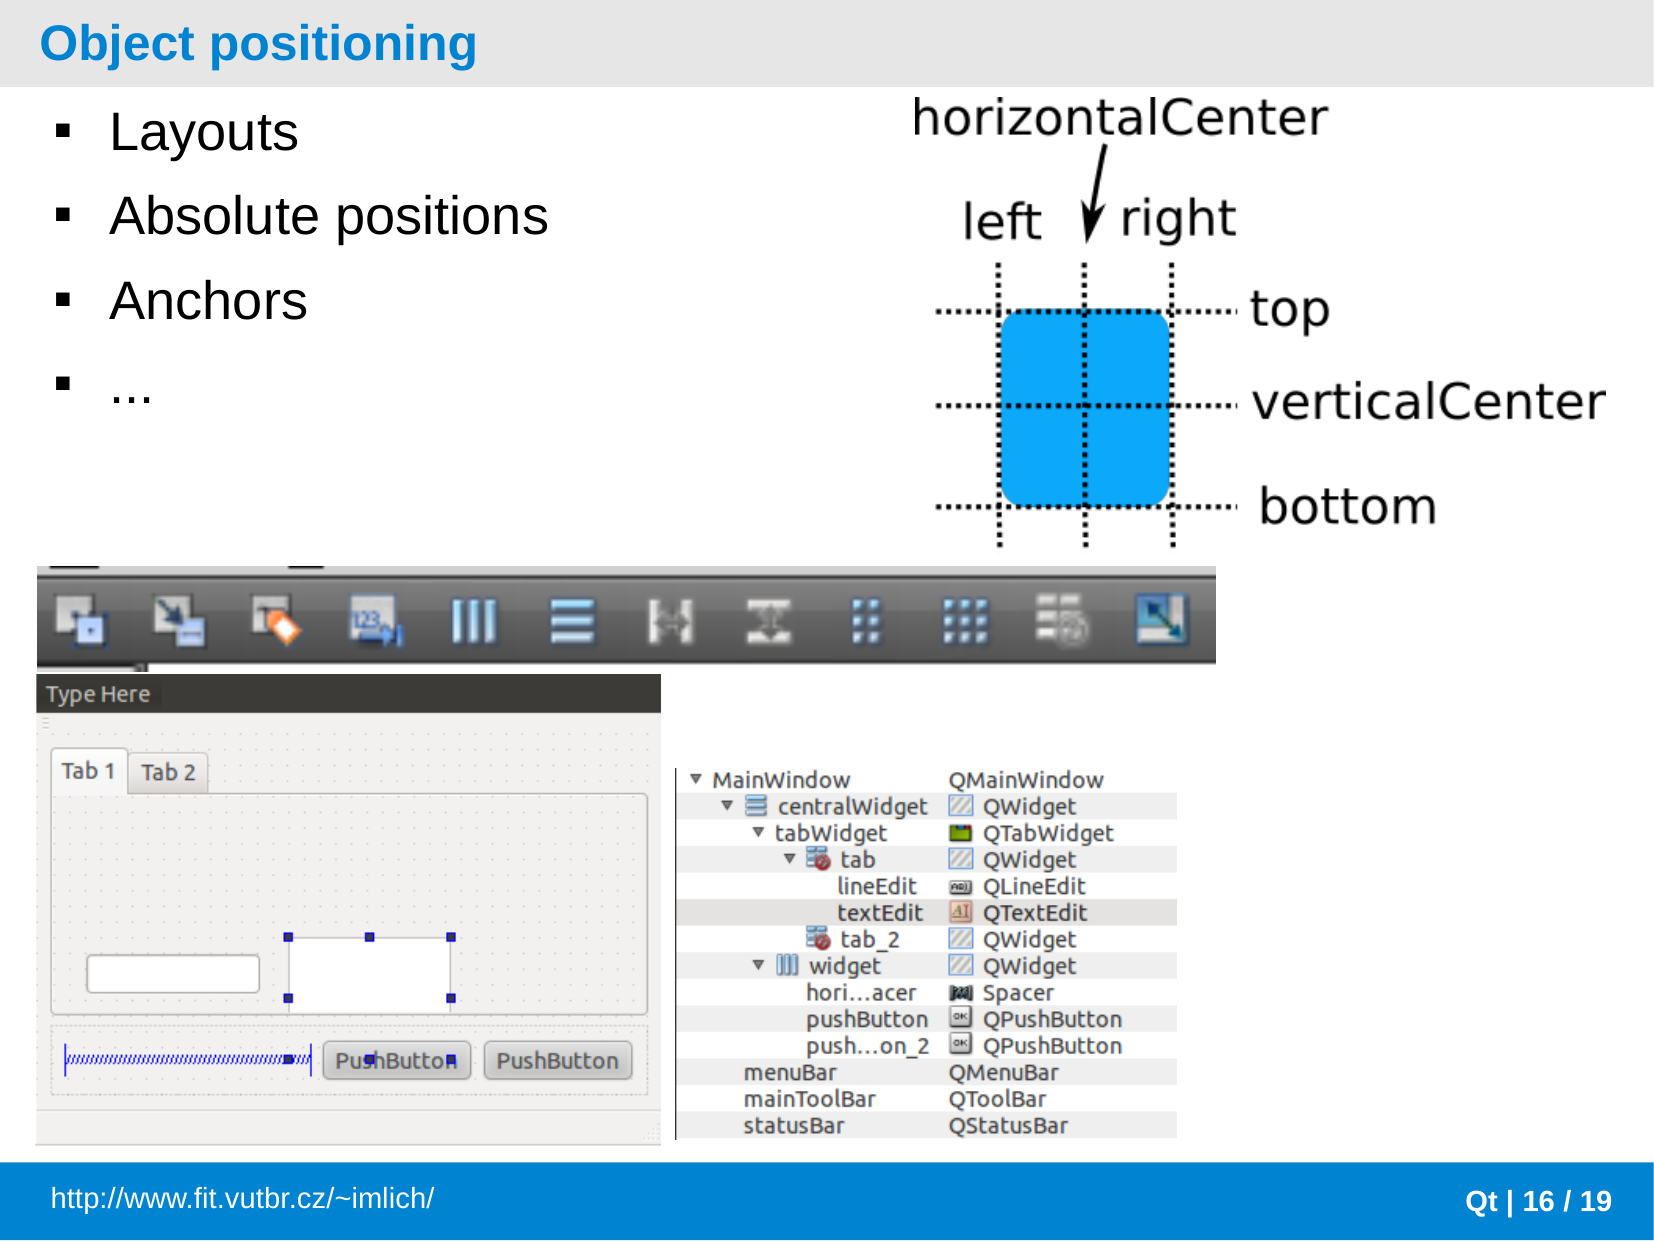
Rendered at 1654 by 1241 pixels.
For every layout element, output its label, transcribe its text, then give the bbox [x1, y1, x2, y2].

picture [675, 768, 1177, 1141]
picture [915, 97, 1606, 556]
title Object positioning [39, 5, 1615, 81]
list Layouts Absolute positions Anchors ... [38, 101, 1616, 1126]
picture [37, 566, 1216, 672]
picture [35, 674, 661, 1149]
